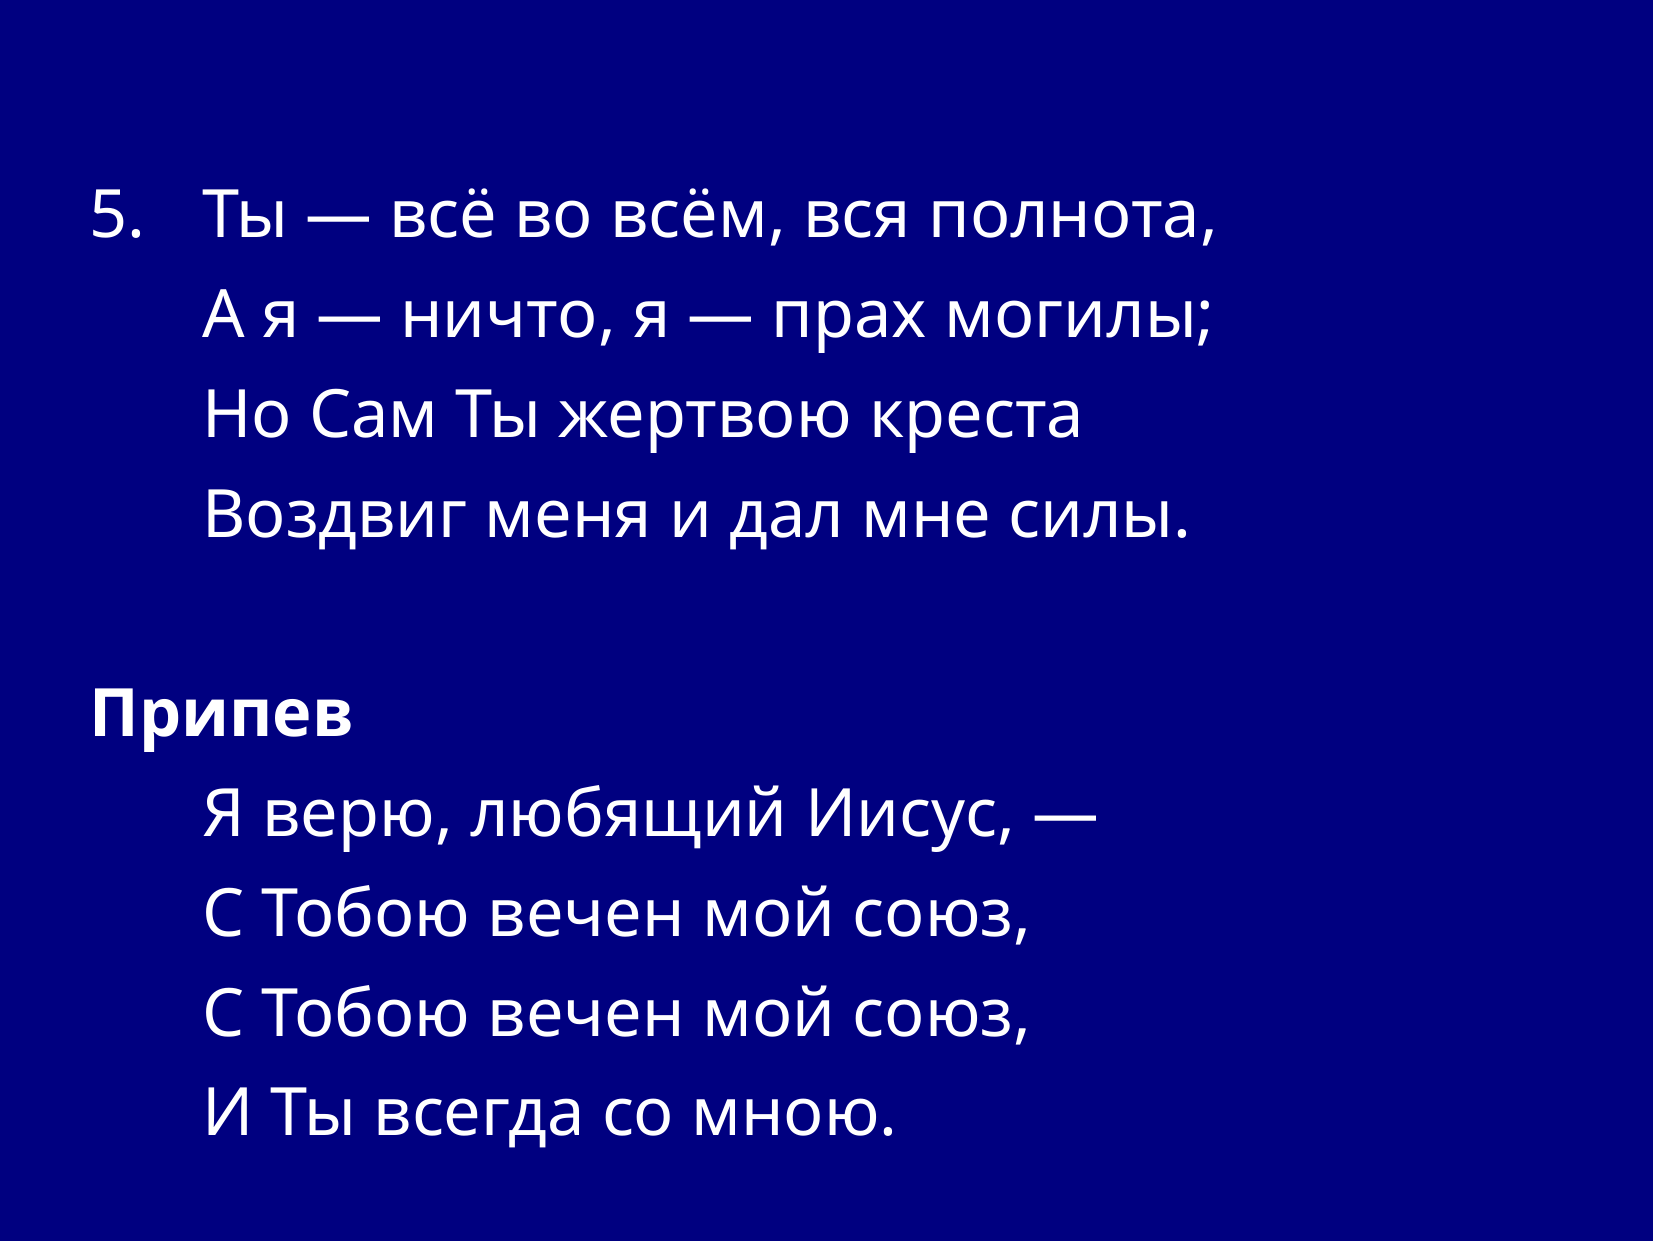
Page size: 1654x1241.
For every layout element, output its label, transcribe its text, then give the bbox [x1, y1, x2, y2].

text_box 5. Ты ― всё во всём, вся полнота, А я ― ничто, я ― прах могилы; Но Сам Ты жертвою креста Воздвиг меня и дал мне силы. Припев Я верю, любящий Иисус, ― С Тобою вечен мой союз, С Тобою вечен мой союз, И Ты всегда со мною. [75, 150, 1576, 1163]
